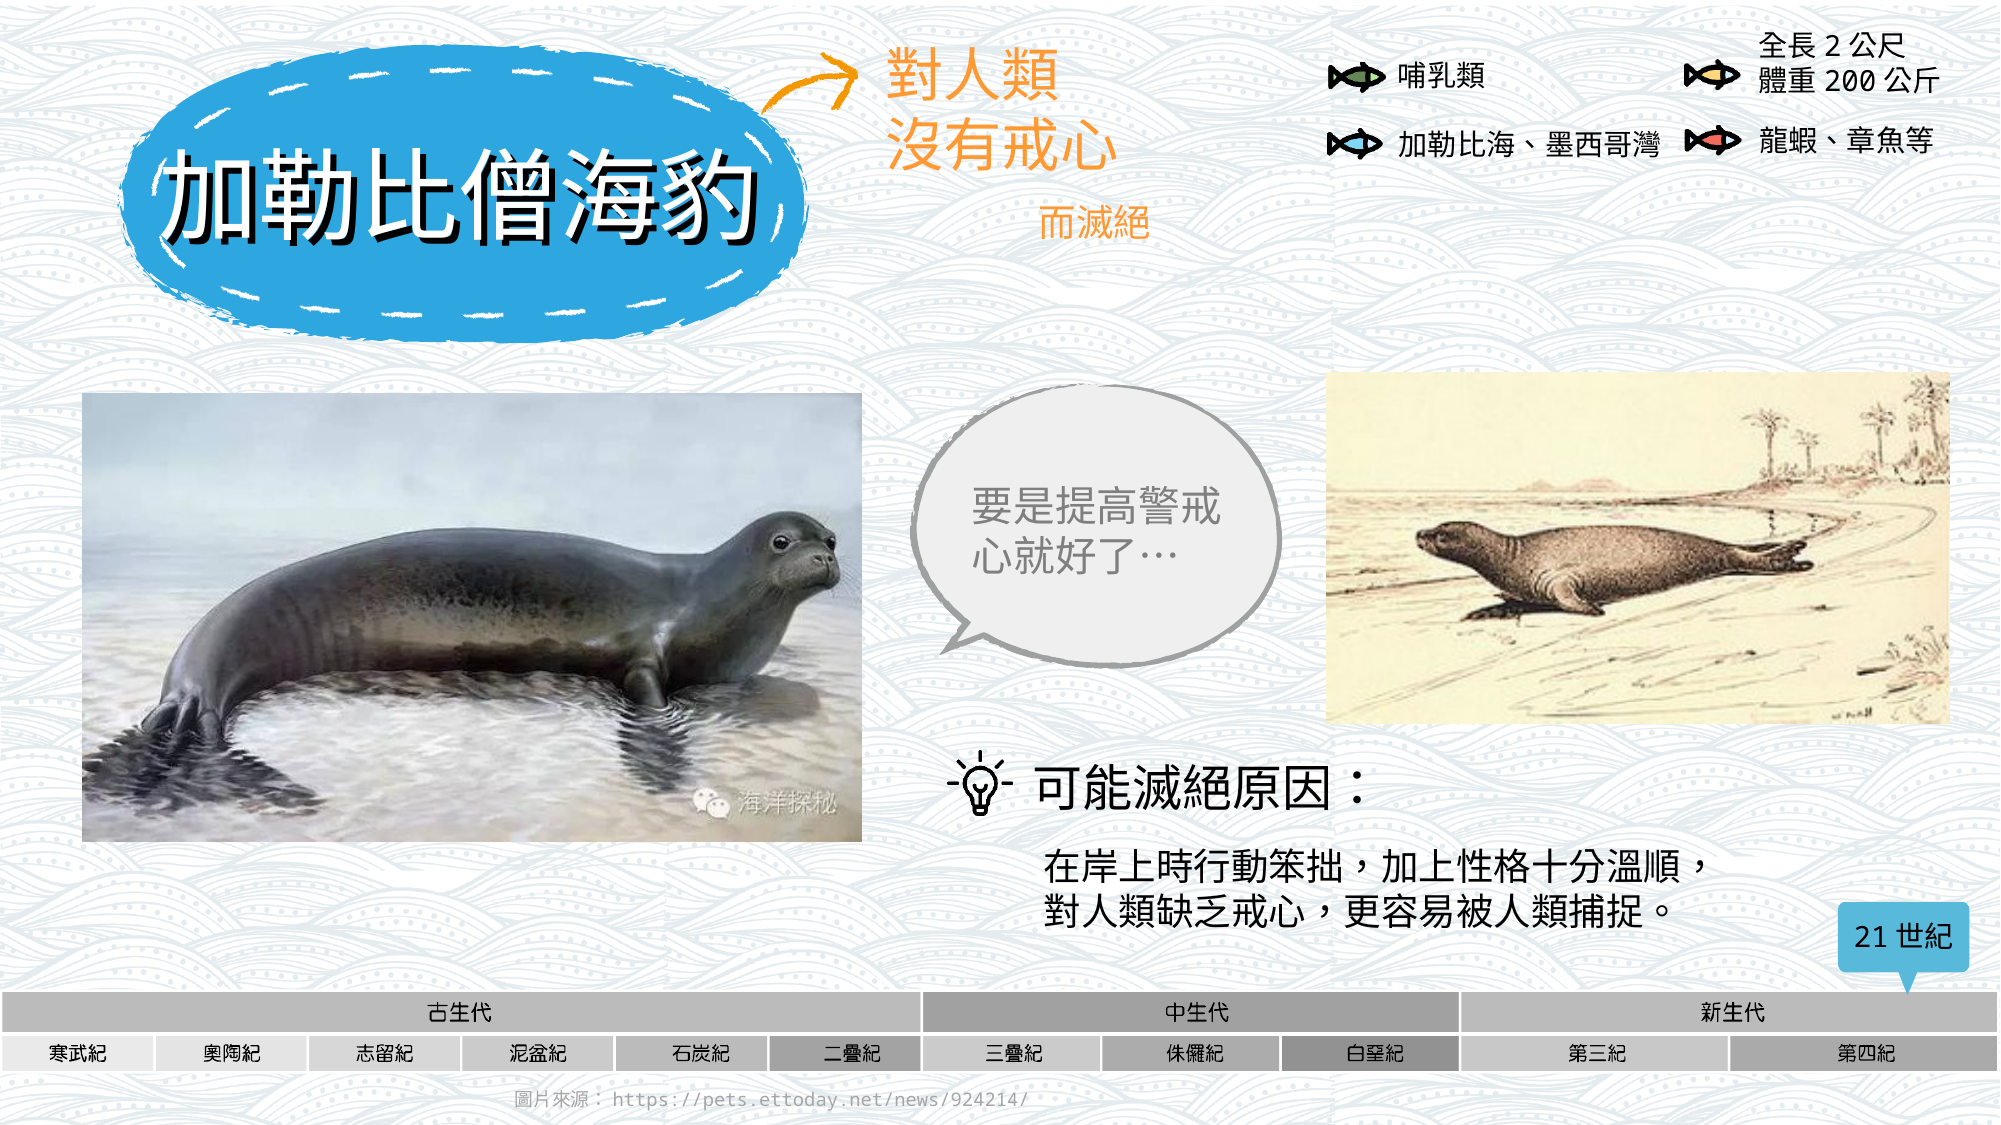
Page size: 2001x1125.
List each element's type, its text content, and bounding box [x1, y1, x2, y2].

text_box 全長2公尺 體重200公斤 [1743, 20, 1992, 106]
text_box 龍蝦、章魚等 [1744, 115, 1993, 166]
picture [1326, 62, 1388, 97]
text_box 圖片來源：https://pets.ettoday.net/news/924214/ [499, 1080, 1985, 1118]
text_box 在岸上時行動笨拙，加上性格十分溫順，對人類缺乏戒心，更容易被人類捕捉。 [1028, 835, 1744, 987]
text_box 對人類 沒有戒心 [870, 30, 1327, 188]
text_box 加勒比海、墨西哥灣 [1383, 119, 1682, 170]
text_box 哺乳類 [1382, 49, 1632, 101]
text_box 加勒比僧海豹 [139, 113, 778, 263]
picture [1682, 56, 1744, 92]
text_box 而滅絕 [1023, 191, 1169, 253]
picture [1322, 128, 1383, 164]
picture [1326, 372, 1950, 724]
picture [116, 44, 860, 344]
picture [0, 962, 2000, 1075]
picture [1837, 902, 1970, 910]
picture [82, 393, 862, 842]
picture [909, 382, 1284, 670]
picture [1682, 125, 1744, 160]
text_box 21世紀 [1834, 910, 1974, 962]
picture [947, 750, 1013, 816]
text_box 要是提高警戒心就好了… [956, 472, 1252, 589]
text_box 可能滅絕原因： [1017, 749, 1411, 825]
